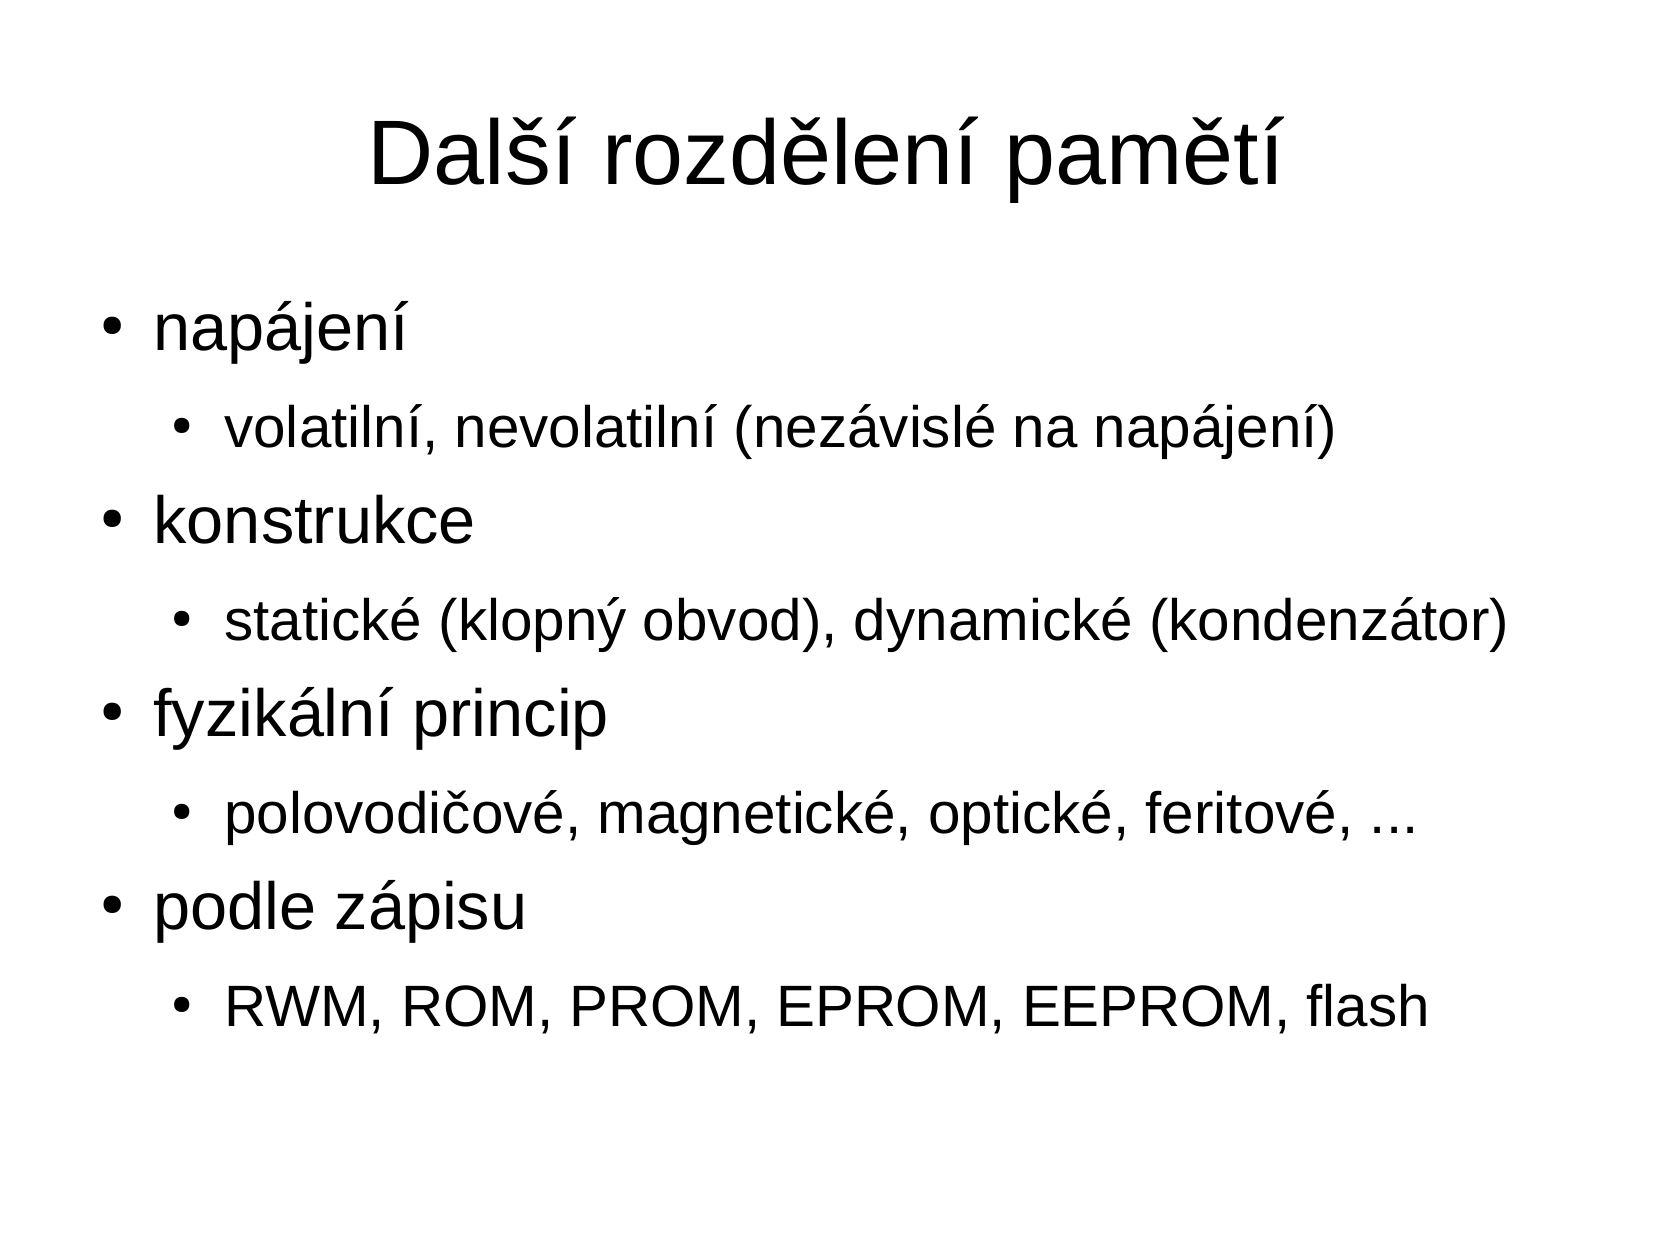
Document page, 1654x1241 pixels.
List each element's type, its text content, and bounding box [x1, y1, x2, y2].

title Další rozdělení pamětí [82, 56, 1571, 250]
list napájení volatilní, nevolatilní (nezávislé na napájení) konstrukce statické (klopný obvod), dynamické (kondenzátor) fyzikální princip polovodičové, magnetické, optické, feritové, ... podle zápisu RWM, ROM, PROM, EPROM, EEPROM, flash [82, 290, 1571, 1094]
